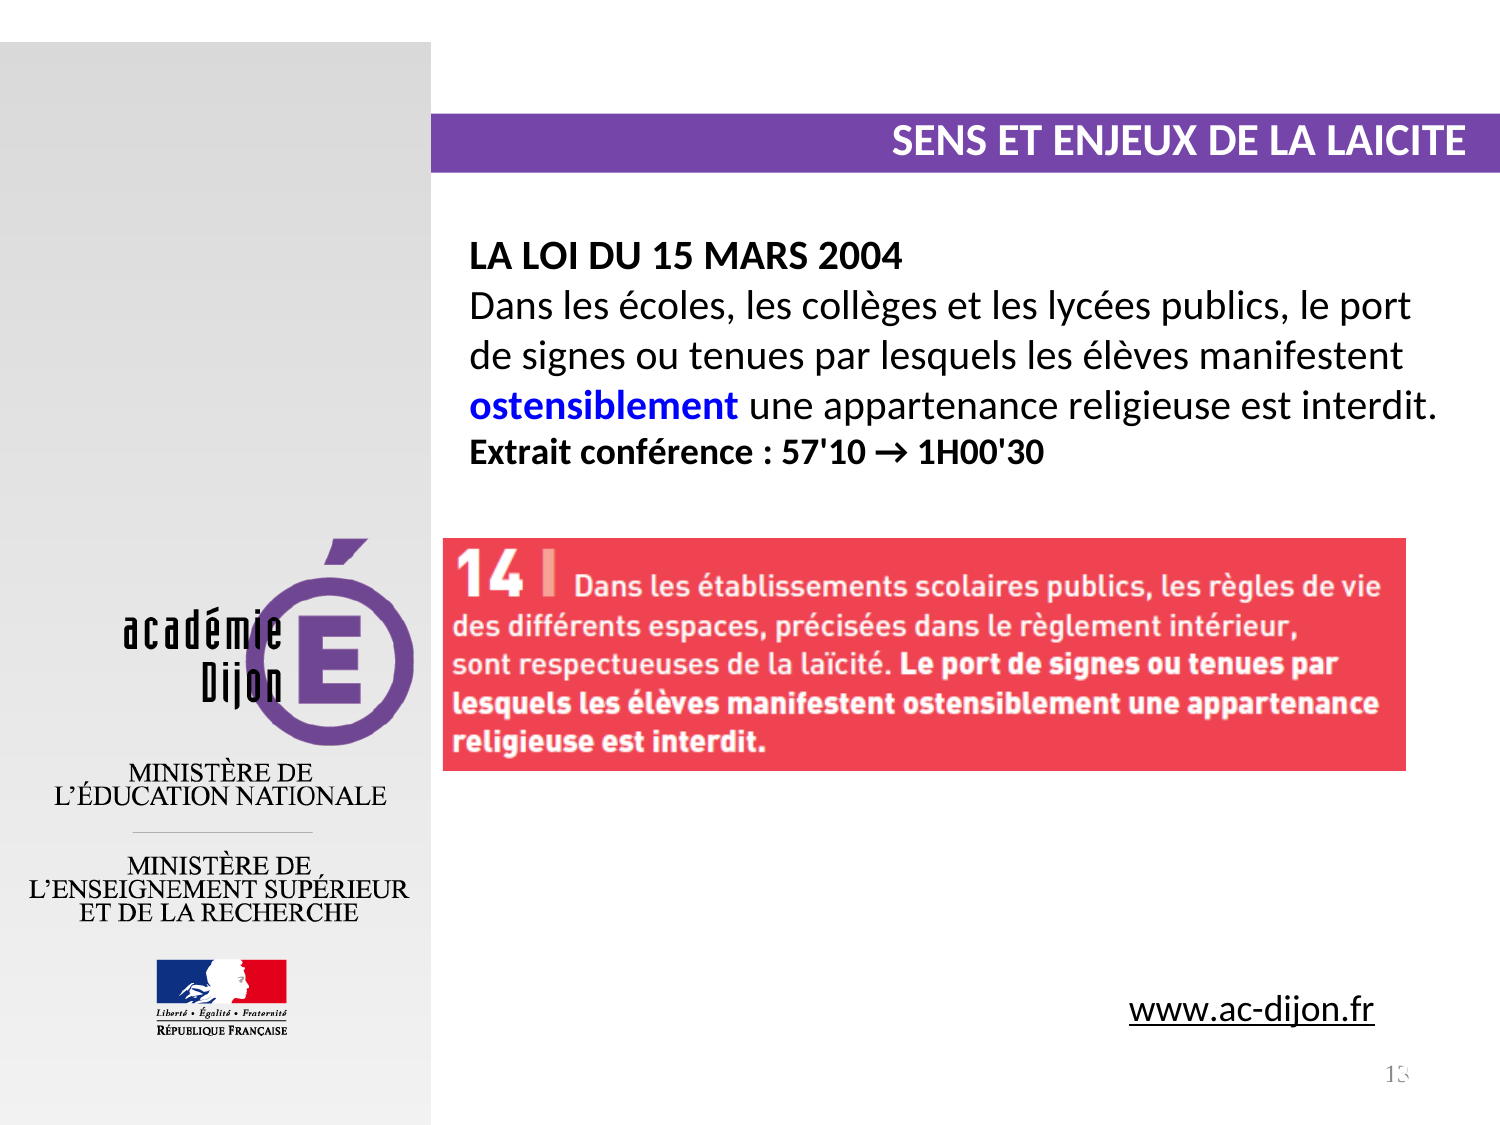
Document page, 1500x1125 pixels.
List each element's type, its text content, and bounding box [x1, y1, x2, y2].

text_box <numéro> [1074, 1042, 1425, 1103]
picture [442, 538, 1411, 771]
text_box LA LOI DU 15 MARS 2004 Dans les écoles, les collèges et les lycées publics, le port de signes ou tenues par lesquels les élèves manifestent ostensiblement une appartenance religieuse est interdit. Extrait conférence : 57'10 → 1H00'30 [454, 220, 1471, 429]
text_box SENS ET ENJEUX DE LA LAICITE [572, 101, 1483, 162]
picture [29, 538, 414, 1036]
